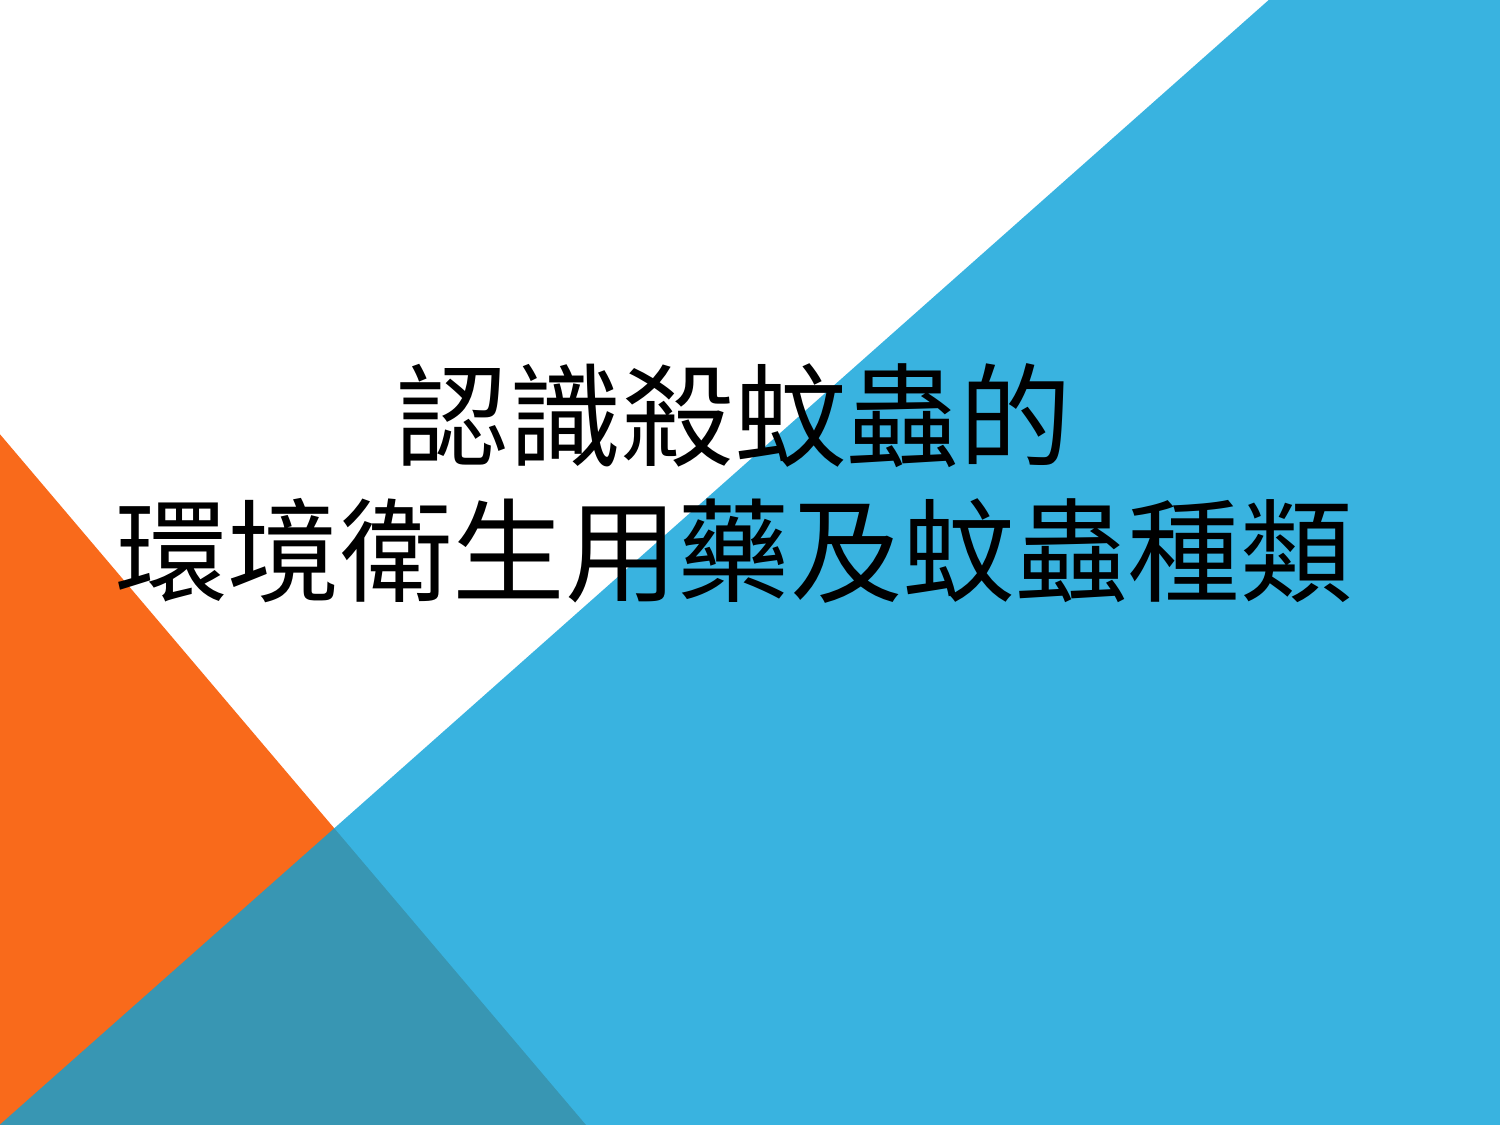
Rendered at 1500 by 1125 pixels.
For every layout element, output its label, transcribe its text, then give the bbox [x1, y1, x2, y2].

text_box 認識殺蚊蟲的 環境衛生用藥及蚊蟲種類 [100, 338, 1423, 623]
